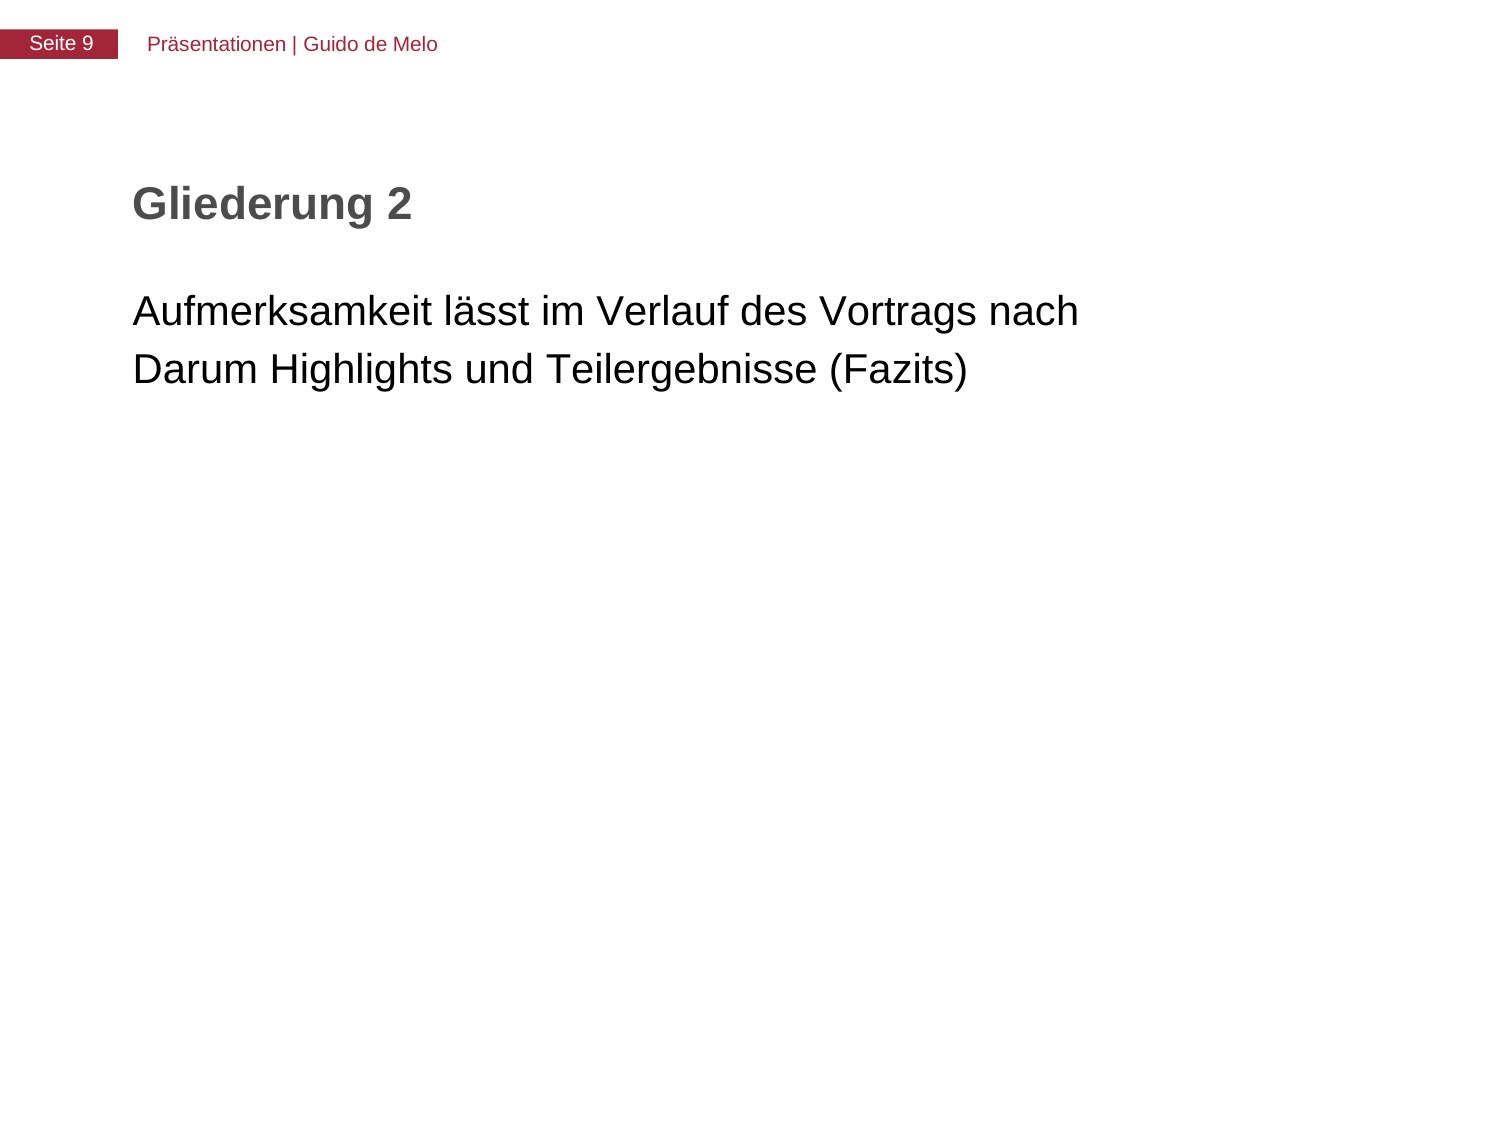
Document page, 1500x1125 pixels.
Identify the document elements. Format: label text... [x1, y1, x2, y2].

title Gliederung 2 [132, 149, 1413, 258]
list Aufmerksamkeit lässt im Verlauf des Vortrags nach Darum Highlights und Teilergebnisse (Fazits) [132, 287, 1371, 888]
